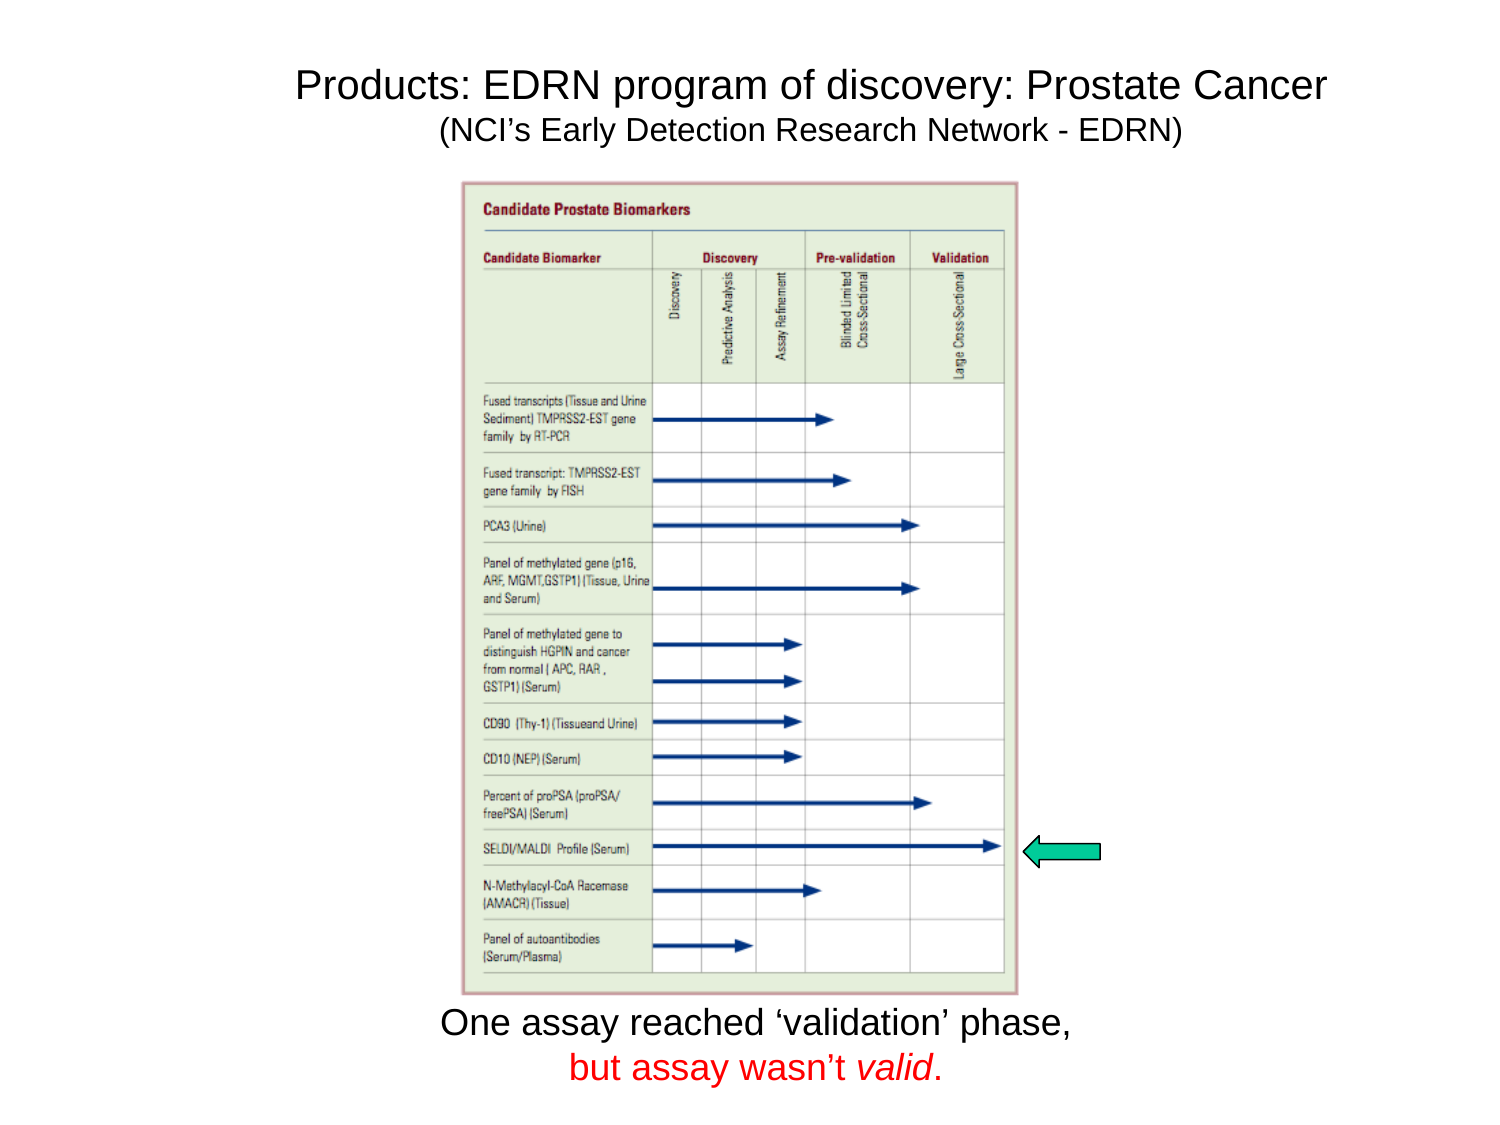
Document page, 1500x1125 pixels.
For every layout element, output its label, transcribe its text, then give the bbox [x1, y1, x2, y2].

text_box [446, 166, 1031, 990]
text_box Products: EDRN program of discovery: Prostate Cancer (NCI’s Early Detection Research Network - EDRN) [280, 50, 1344, 156]
text_box One assay reached ‘validation’ phase, but assay wasn’t valid. [425, 990, 1087, 1096]
